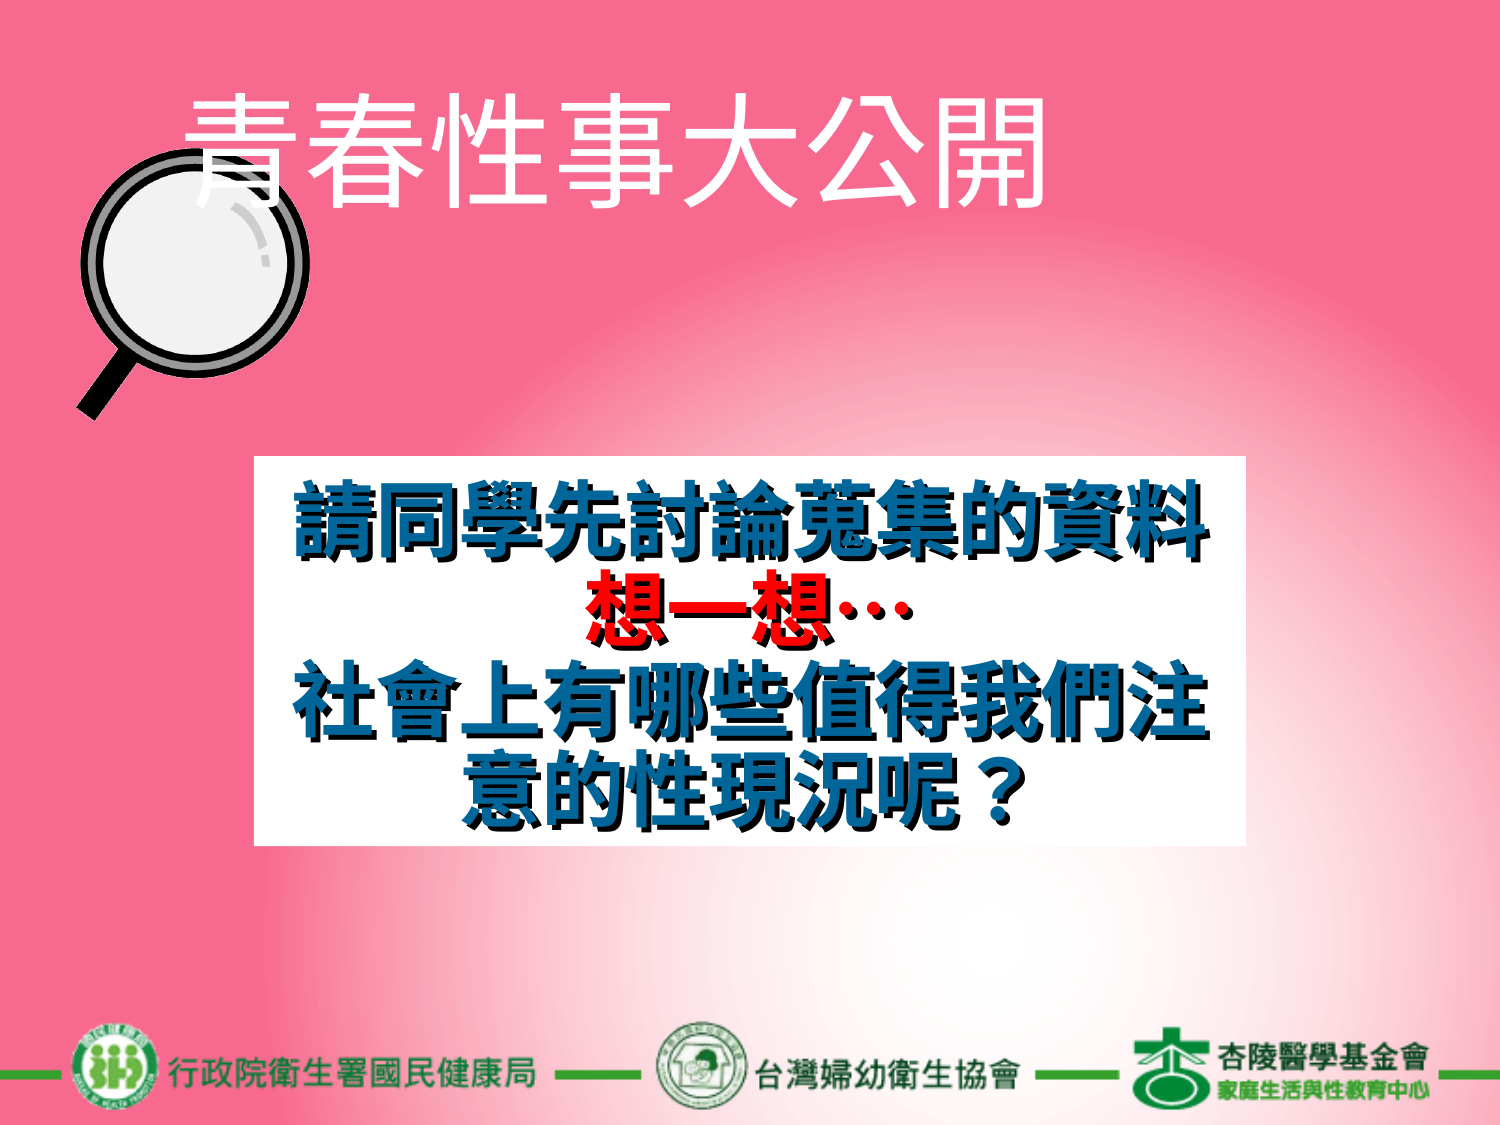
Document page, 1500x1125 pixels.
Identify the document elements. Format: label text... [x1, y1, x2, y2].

picture [0, 0, 1500, 1125]
text_box 請同學先討論蒐集的資料 想一想… 社會上有哪些值得我們注意的性現況呢？ [253, 456, 1246, 847]
text_box 青春性事大公開 [163, 66, 1069, 232]
